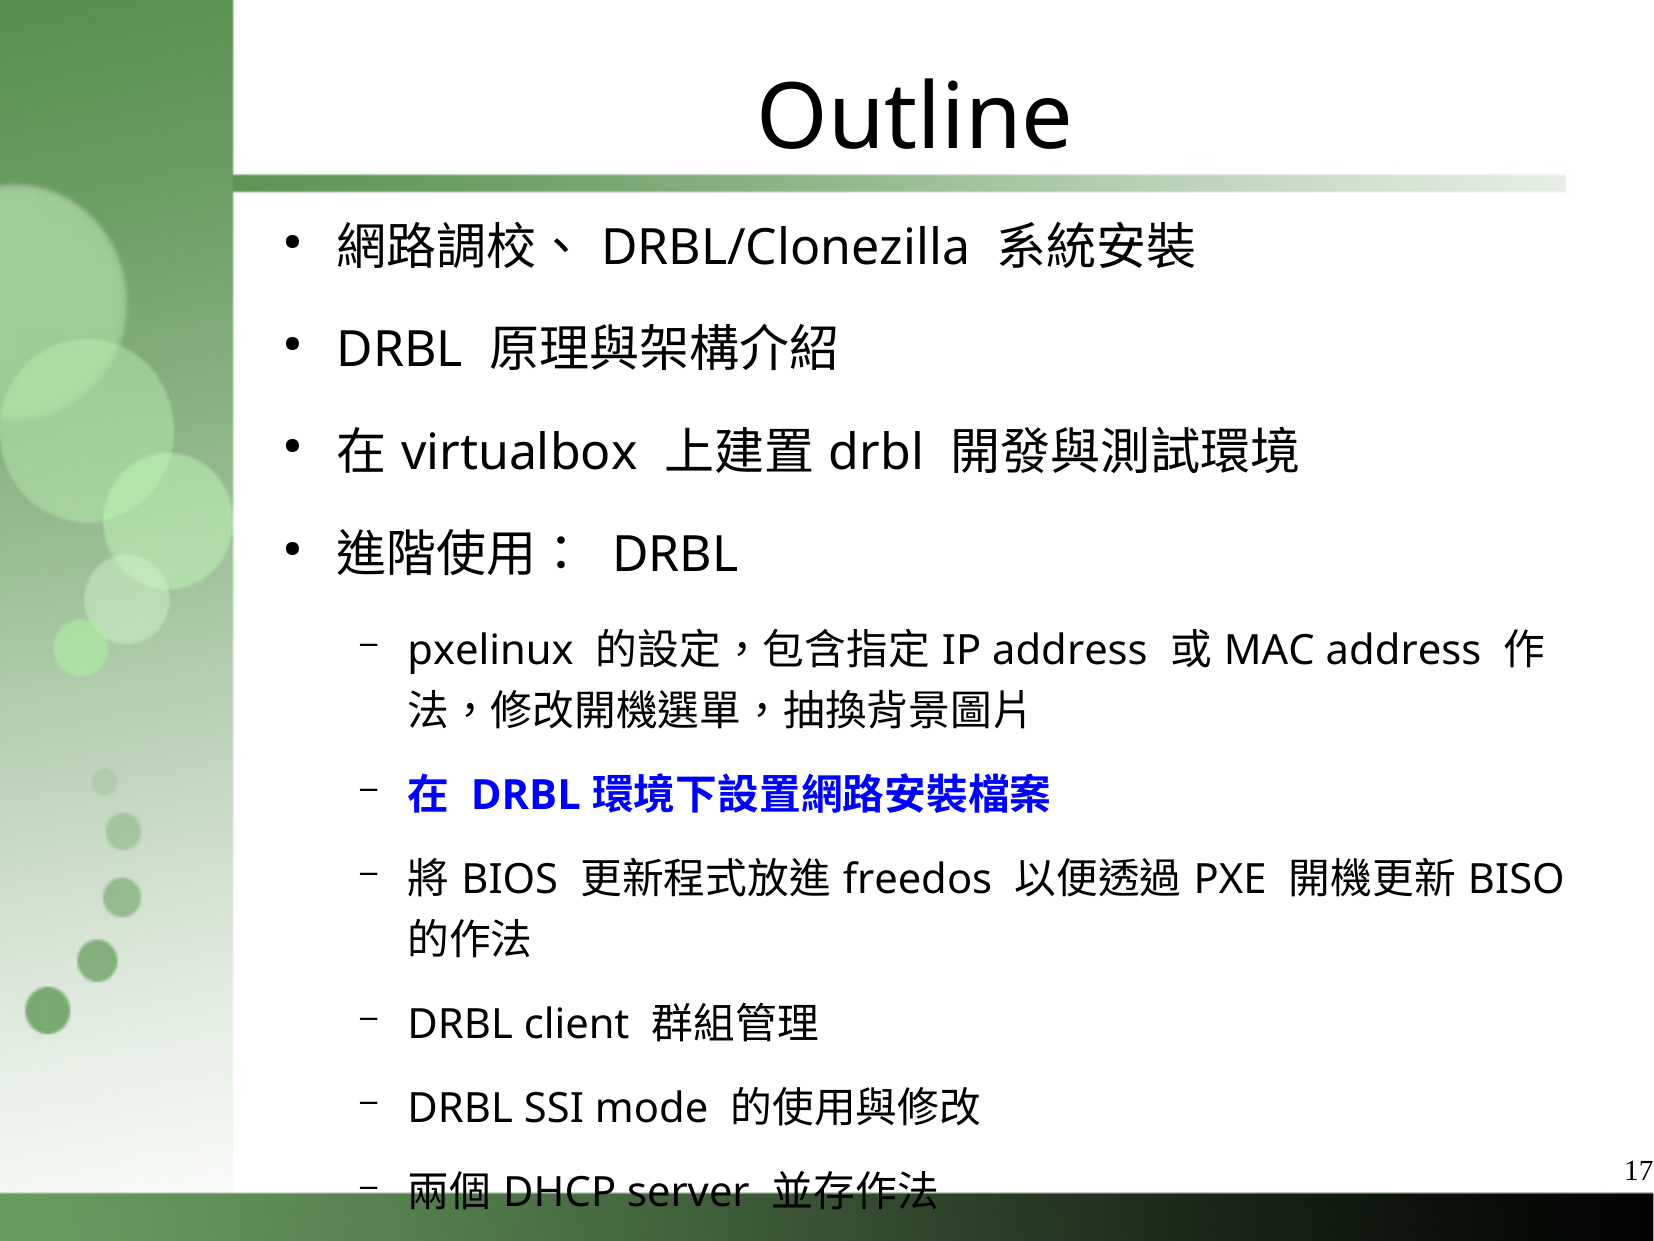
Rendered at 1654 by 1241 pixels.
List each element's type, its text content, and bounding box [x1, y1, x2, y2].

list 網路調校、DRBL/Clonezilla 系統安裝 DRBL 原理與架構介紹 在virtualbox 上建置drbl 開發與測試環境 進階使用： DRBL pxelinux 的設定，包含指定IP address 或MAC address 作法，修改開機選單，抽換背景圖片 在 DRBL環境下設置網路安裝檔案 將BIOS 更新程式放進freedos 以便透過PXE 開機更新BISO 的作法 DRBL client 群組管理 DRBL SSI mode 的使用與修改 兩個DHCP server 並存作法 在DRBL server 上製作Linux 套件網路安裝隨身碟 如何在DRBL上建置SAN (AoE, iSCSI)開機環境 [265, 206, 1625, 1182]
title Outline [236, 49, 1595, 178]
picture [0, 0, 1654, 1241]
